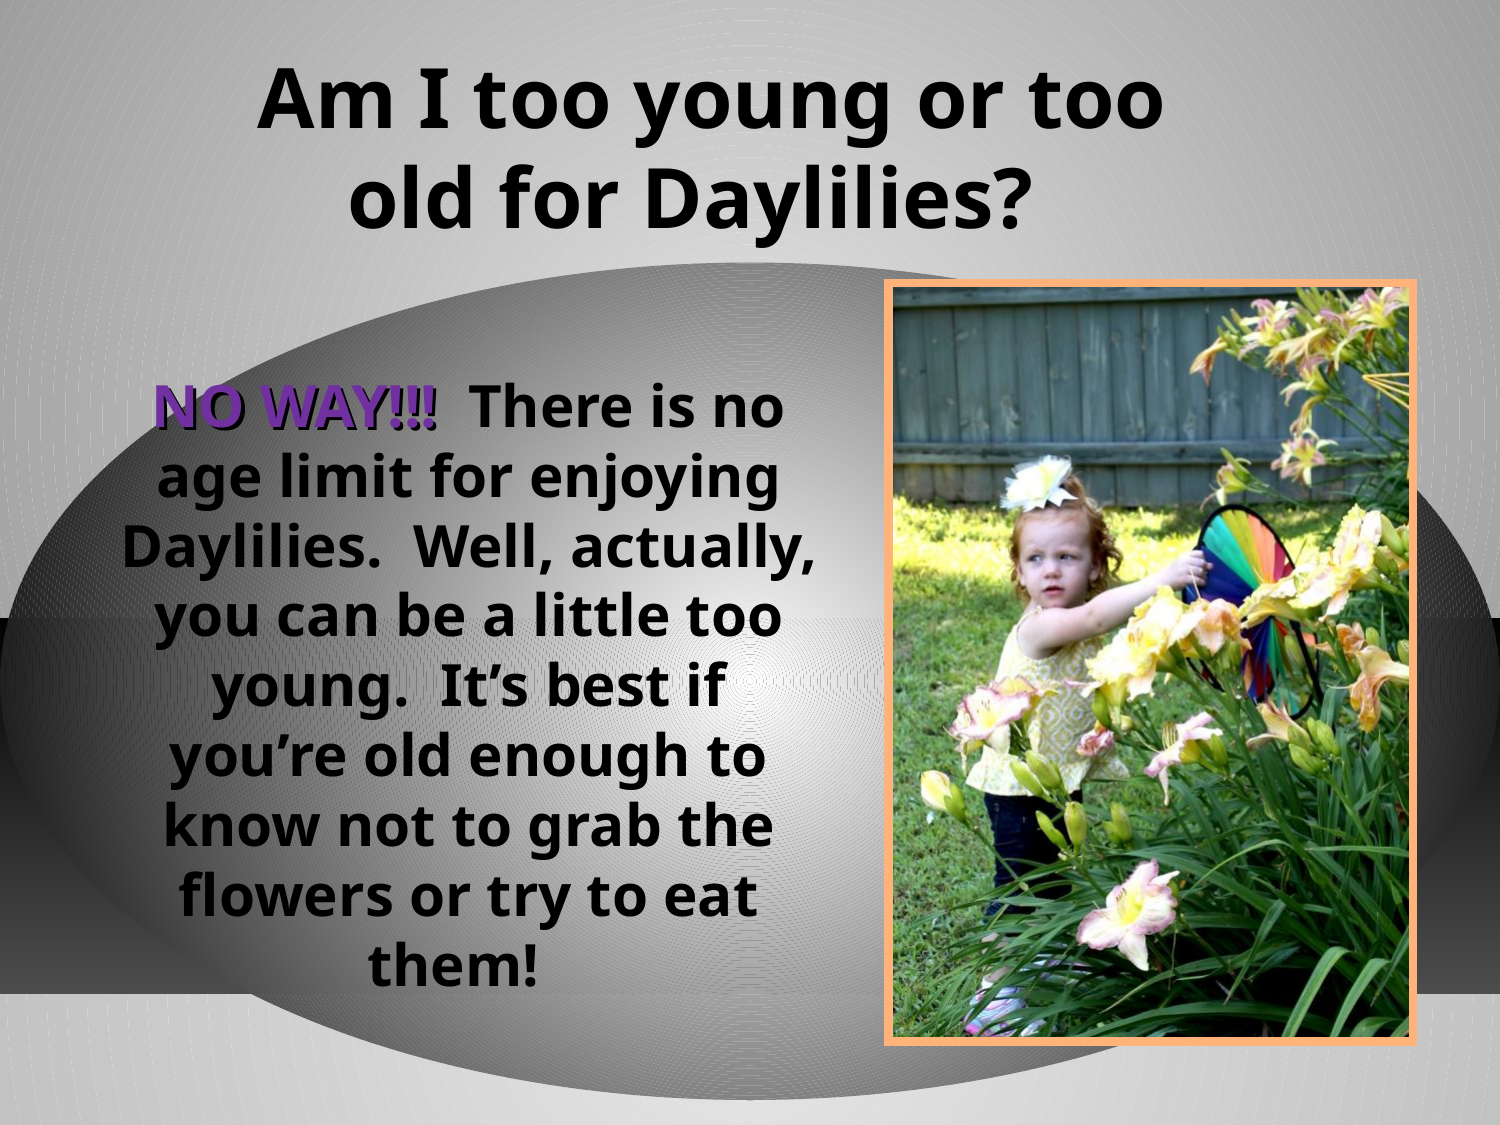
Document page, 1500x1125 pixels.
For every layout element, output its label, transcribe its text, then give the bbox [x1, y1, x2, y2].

text_box NO WAY!!! There is no age limit for enjoying Daylilies. Well, actually, you can be a little too young. It’s best if you’re old enough to know not to grab the flowers or try to eat them! [99, 361, 838, 1013]
picture [892, 287, 1409, 1038]
text_box Am I too young or too old for Daylilies? [225, 37, 1201, 255]
